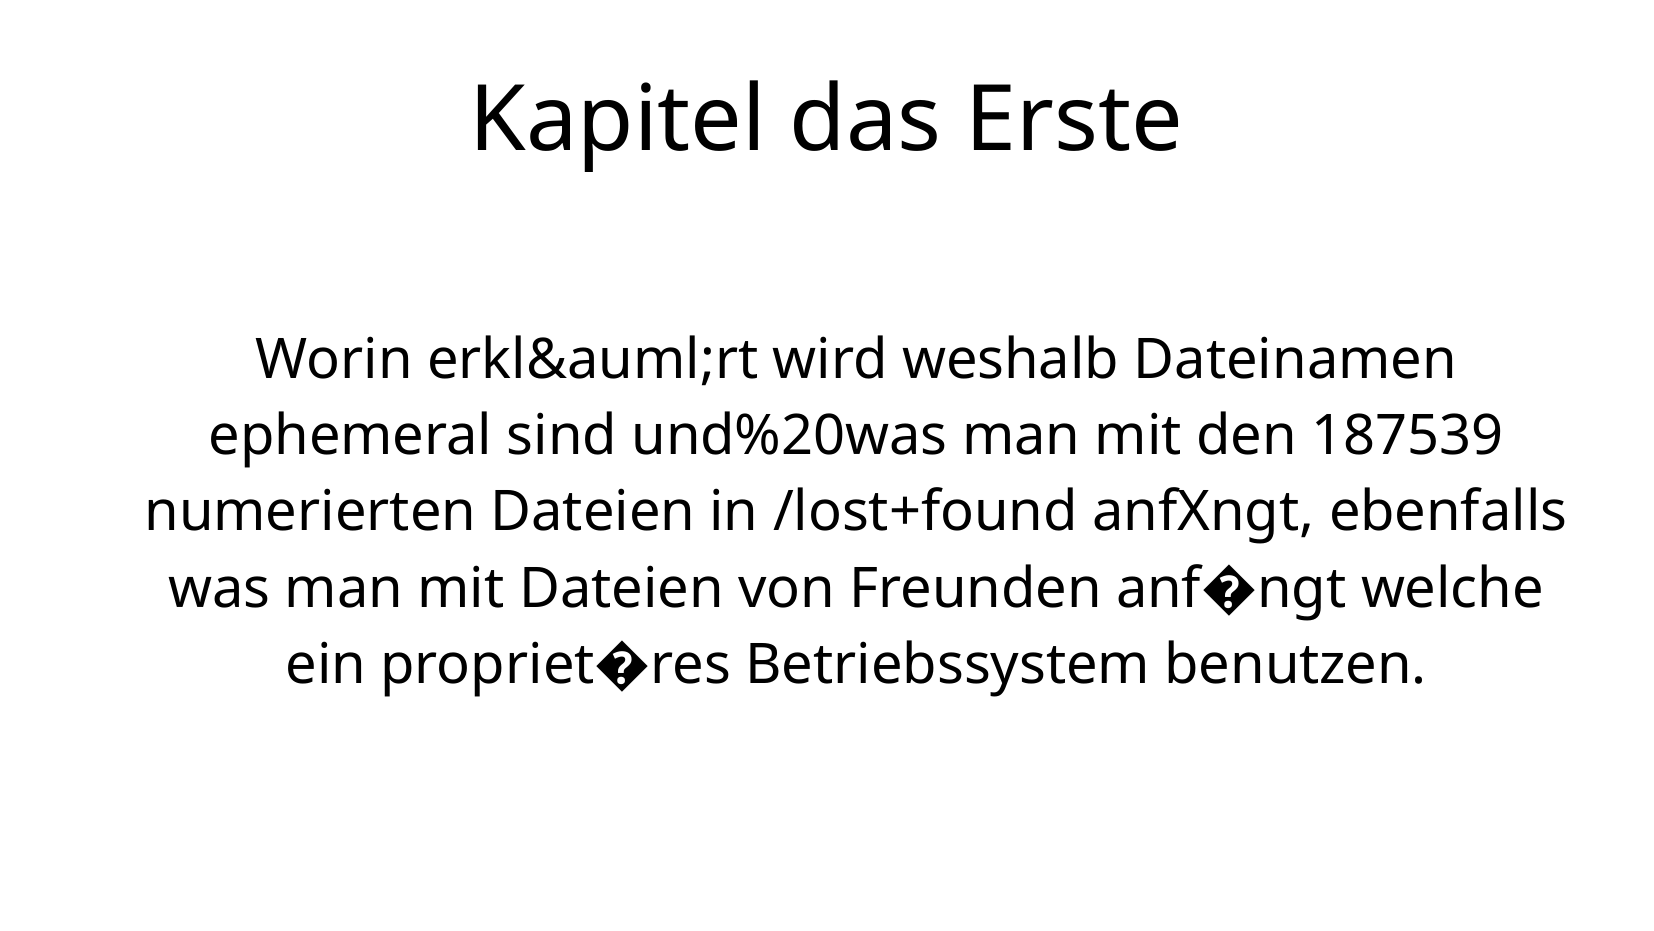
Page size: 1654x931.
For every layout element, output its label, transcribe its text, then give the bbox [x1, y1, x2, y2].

title Kapitel das Erste [82, 37, 1571, 193]
list Worin erkl&auml;rt wird weshalb Dateinamen ephemeral sind und%20was man mit den 187539 numerierten Dateien in /lost+found anfXngt, ebenfalls was man mit Dateien von Freunden anf�ngt welche ein propriet�res Betriebssystem benutzen. [82, 217, 1571, 758]
